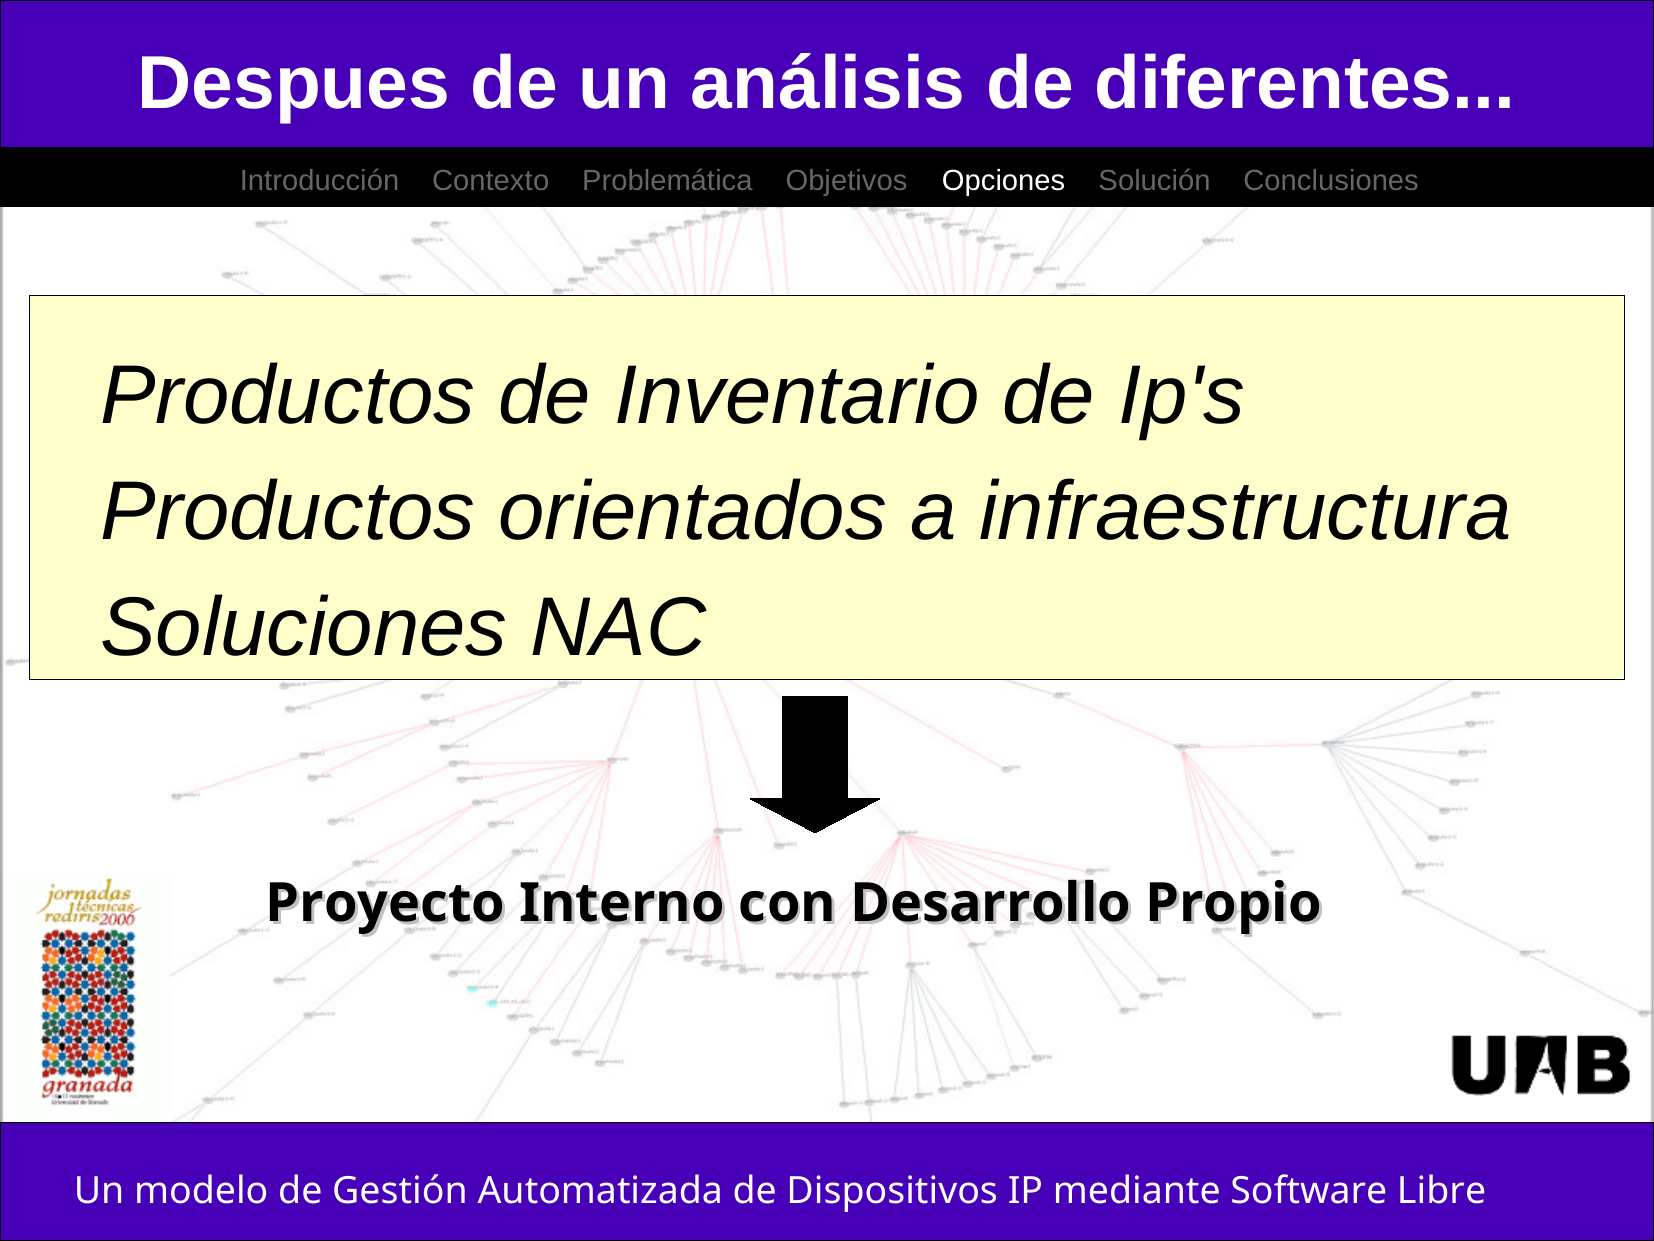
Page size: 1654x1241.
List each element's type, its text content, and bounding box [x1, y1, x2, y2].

picture [0, 284, 1654, 1122]
text_box [29, 295, 1625, 680]
text_box Proyecto Interno con Desarrollo Propio [262, 856, 1477, 937]
list Productos de Inventario de Ip's Productos orientados a infraestructura Soluciones NAC [88, 324, 1636, 1004]
title Introducción Contexto Problemática Objetivos Opciones Solución Conclusiones [0, 76, 1654, 284]
text_box [750, 696, 880, 833]
title Despues de un análisis de diferentes... [82, 11, 1571, 154]
